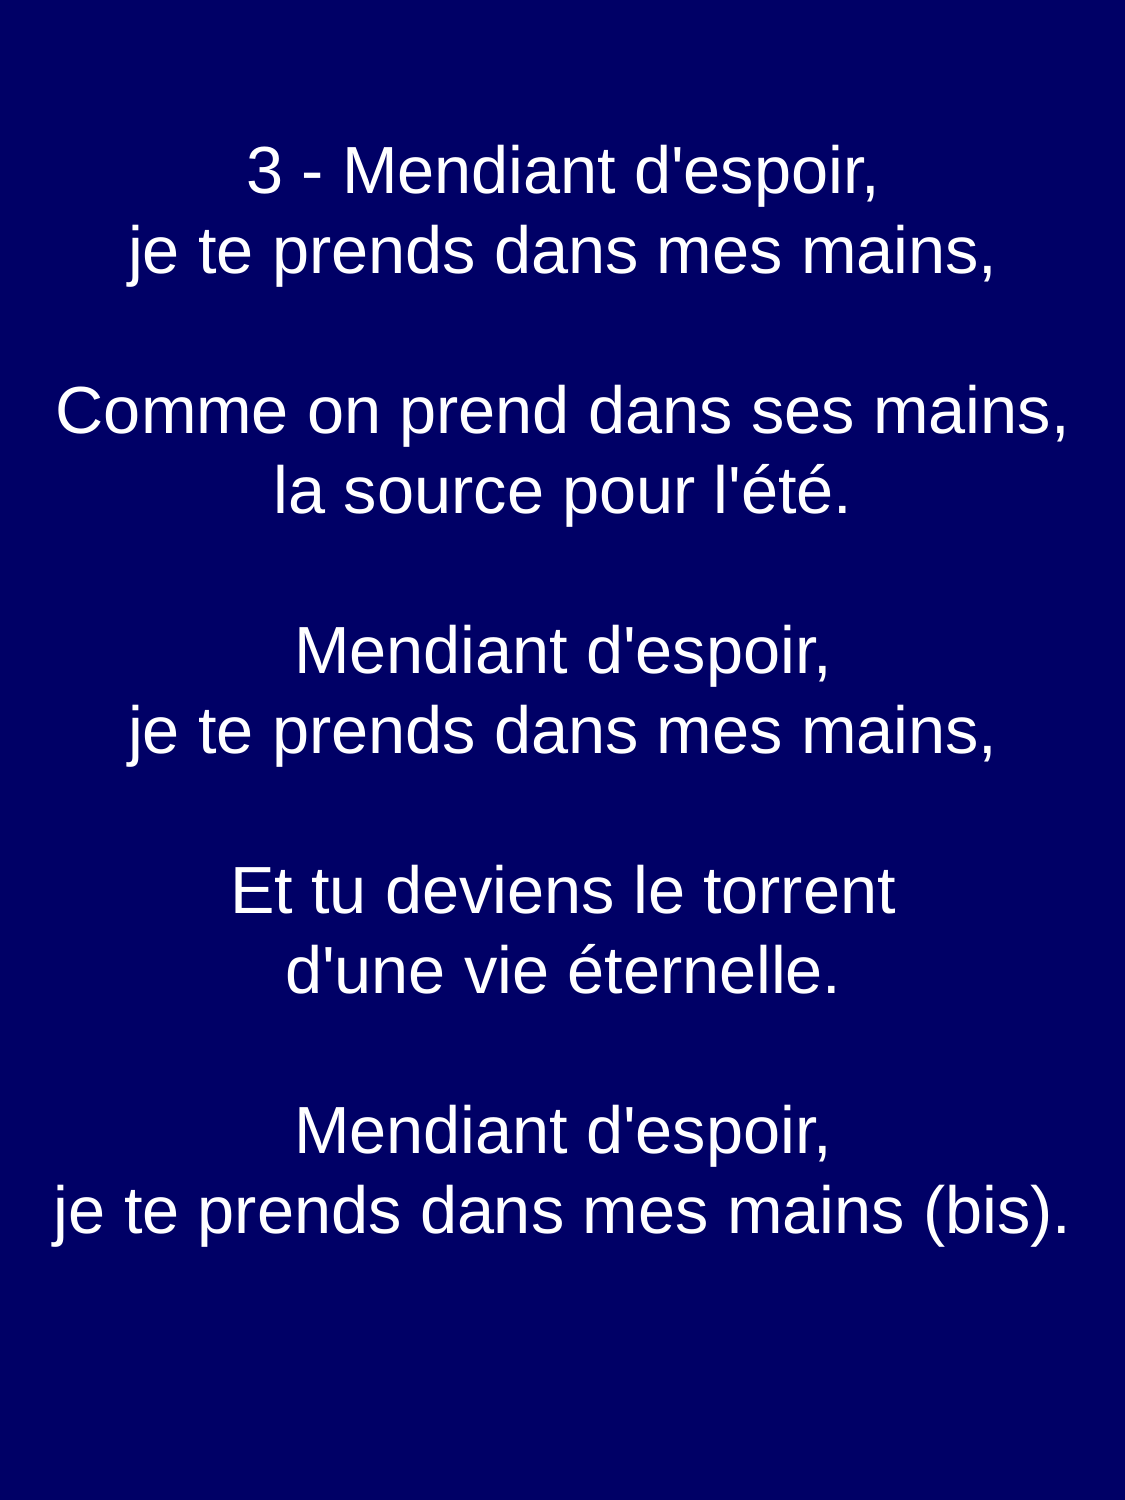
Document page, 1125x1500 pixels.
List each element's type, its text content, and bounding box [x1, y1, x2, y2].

text_box 3 - Mendiant d'espoir, je te prends dans mes mains, Comme on prend dans ses mains, la source pour l'été. Mendiant d'espoir, je te prends dans mes mains, Et tu deviens le torrent d'une vie éternelle. Mendiant d'espoir, je te prends dans mes mains (bis). [39, 119, 1088, 1335]
